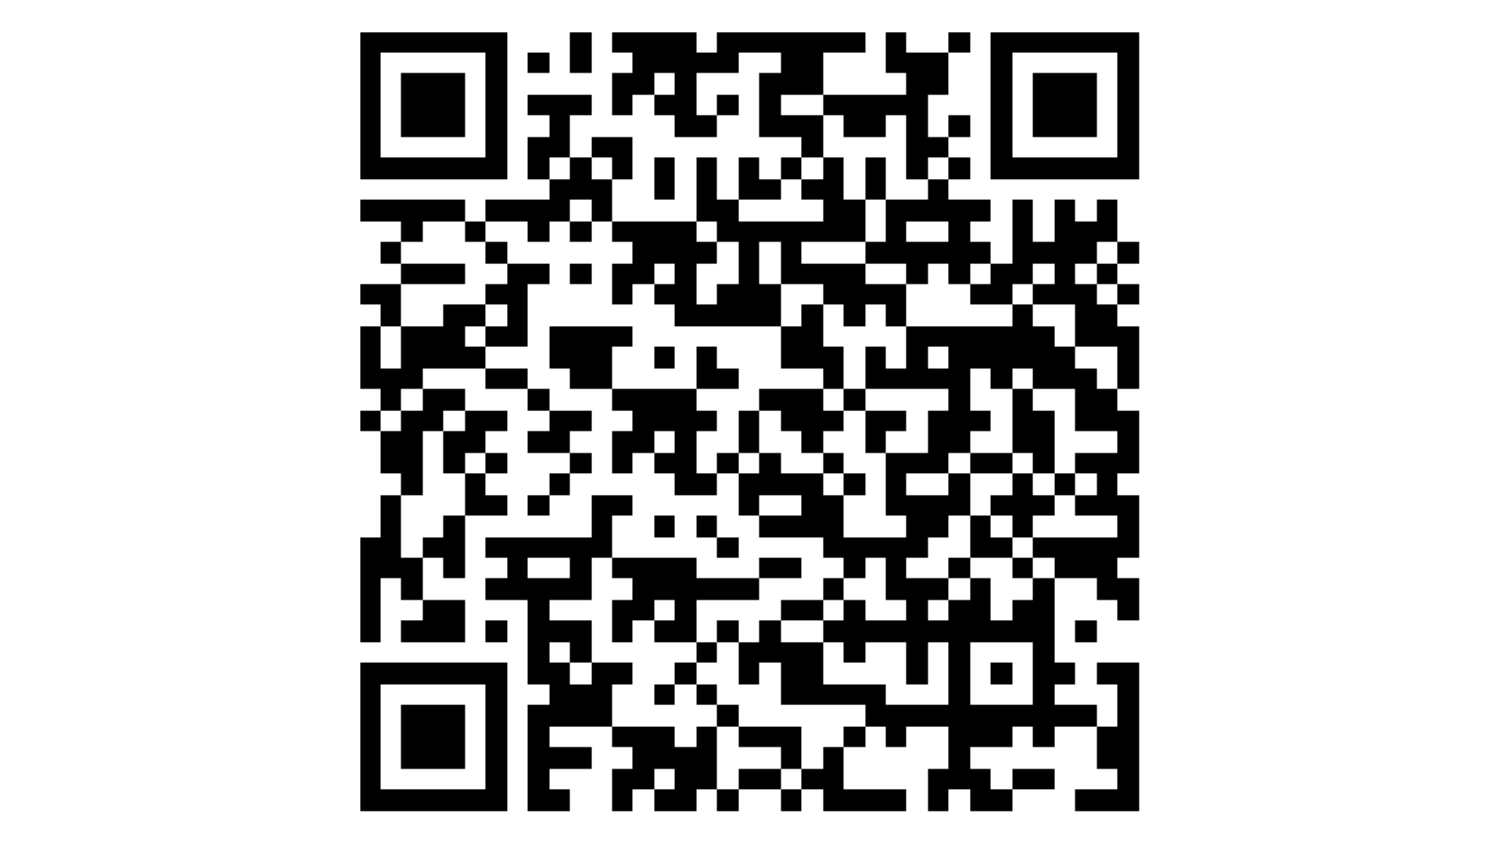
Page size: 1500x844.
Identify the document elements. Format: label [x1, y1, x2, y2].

picture [359, 31, 1141, 813]
